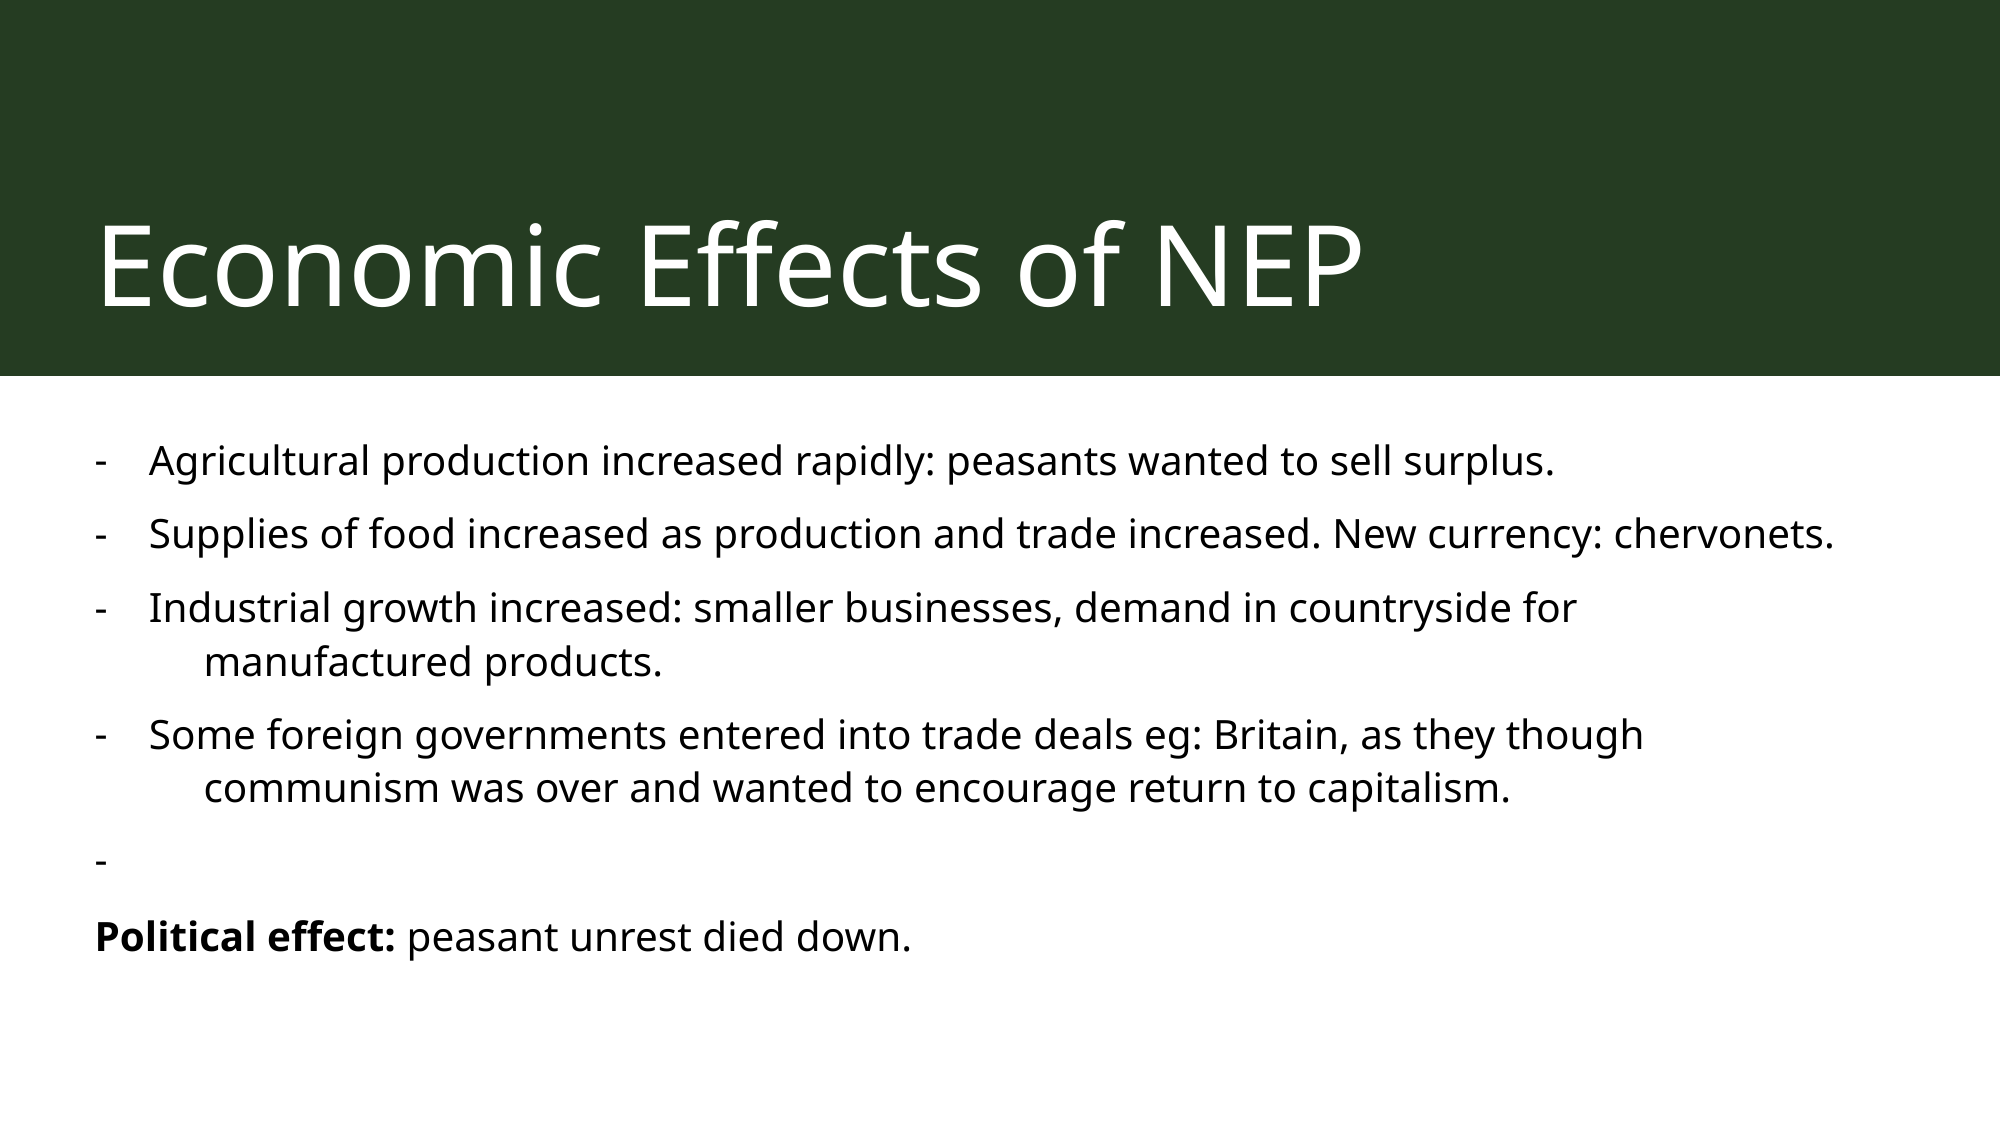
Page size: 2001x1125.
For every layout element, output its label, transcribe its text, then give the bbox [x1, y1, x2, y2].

list Agricultural production increased rapidly: peasants wanted to sell surplus. Supplies of food increased as production and trade increased. New currency: chervonets. Industrial growth increased: smaller businesses, demand in countryside for manufactured products. Some foreign governments entered into trade deals eg: Britain, as they though communism was over and wanted to encourage return to capitalism. Political effect: peasant unrest died down. [79, 422, 1863, 1014]
title Economic Effects of NEP [79, 59, 1863, 337]
